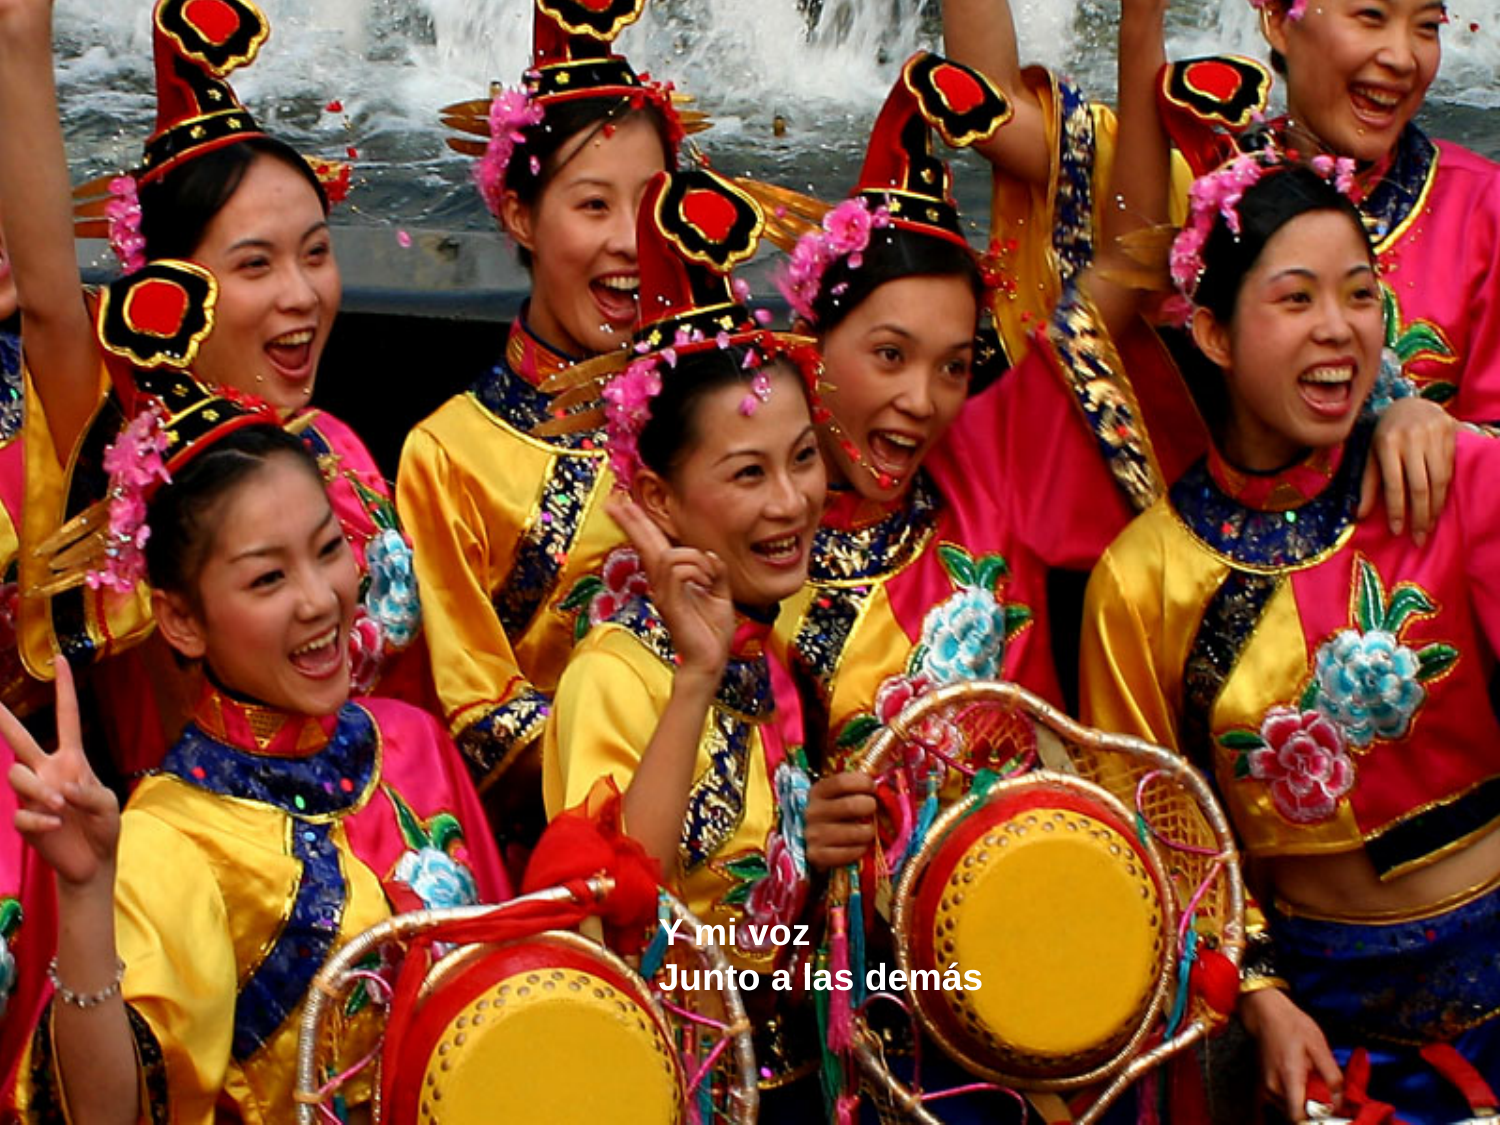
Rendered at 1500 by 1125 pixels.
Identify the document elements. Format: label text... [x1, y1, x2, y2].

picture [0, 0, 1500, 1125]
text_box Y mi voz Junto a las demás [643, 899, 1063, 1051]
